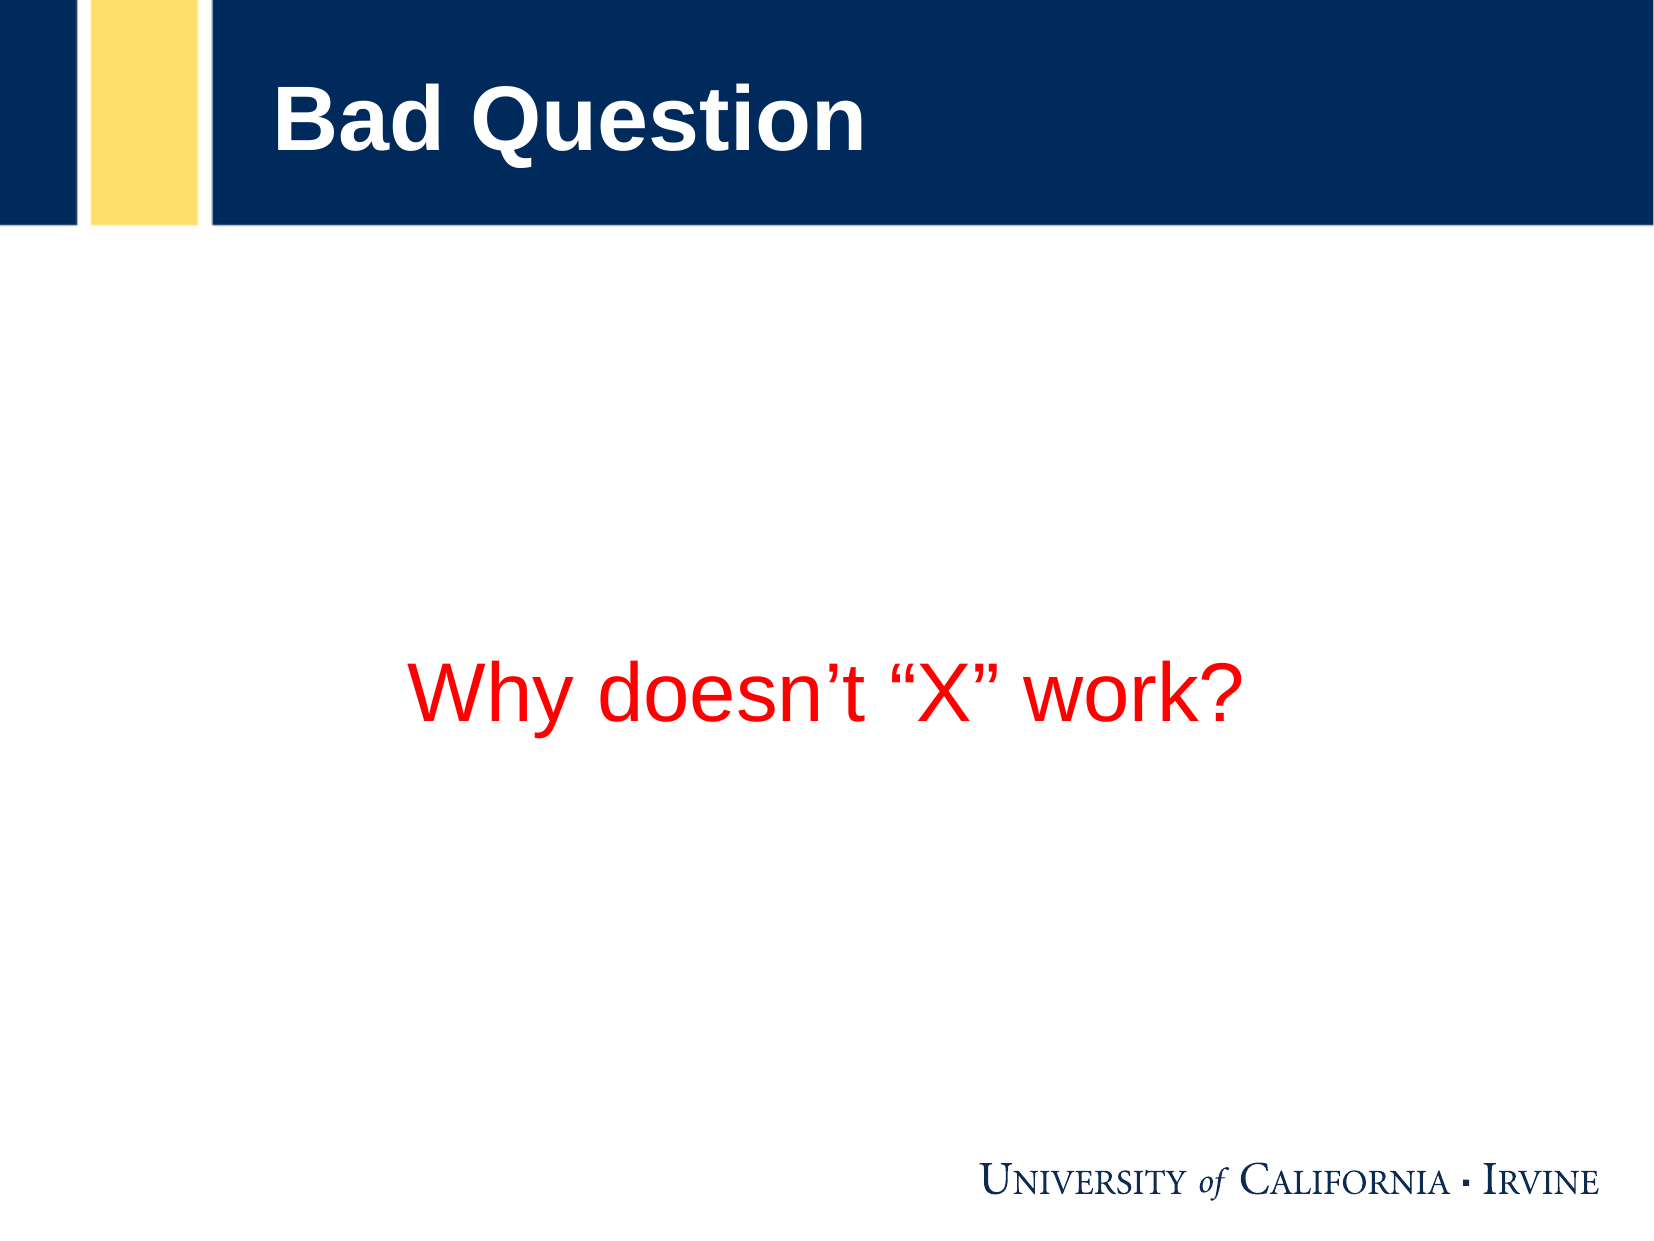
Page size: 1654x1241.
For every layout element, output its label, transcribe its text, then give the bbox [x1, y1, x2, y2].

subtitle Why doesn’t “X” work? [39, 268, 1615, 1130]
picture [0, 0, 1654, 1241]
title Bad Question [257, 0, 1654, 228]
